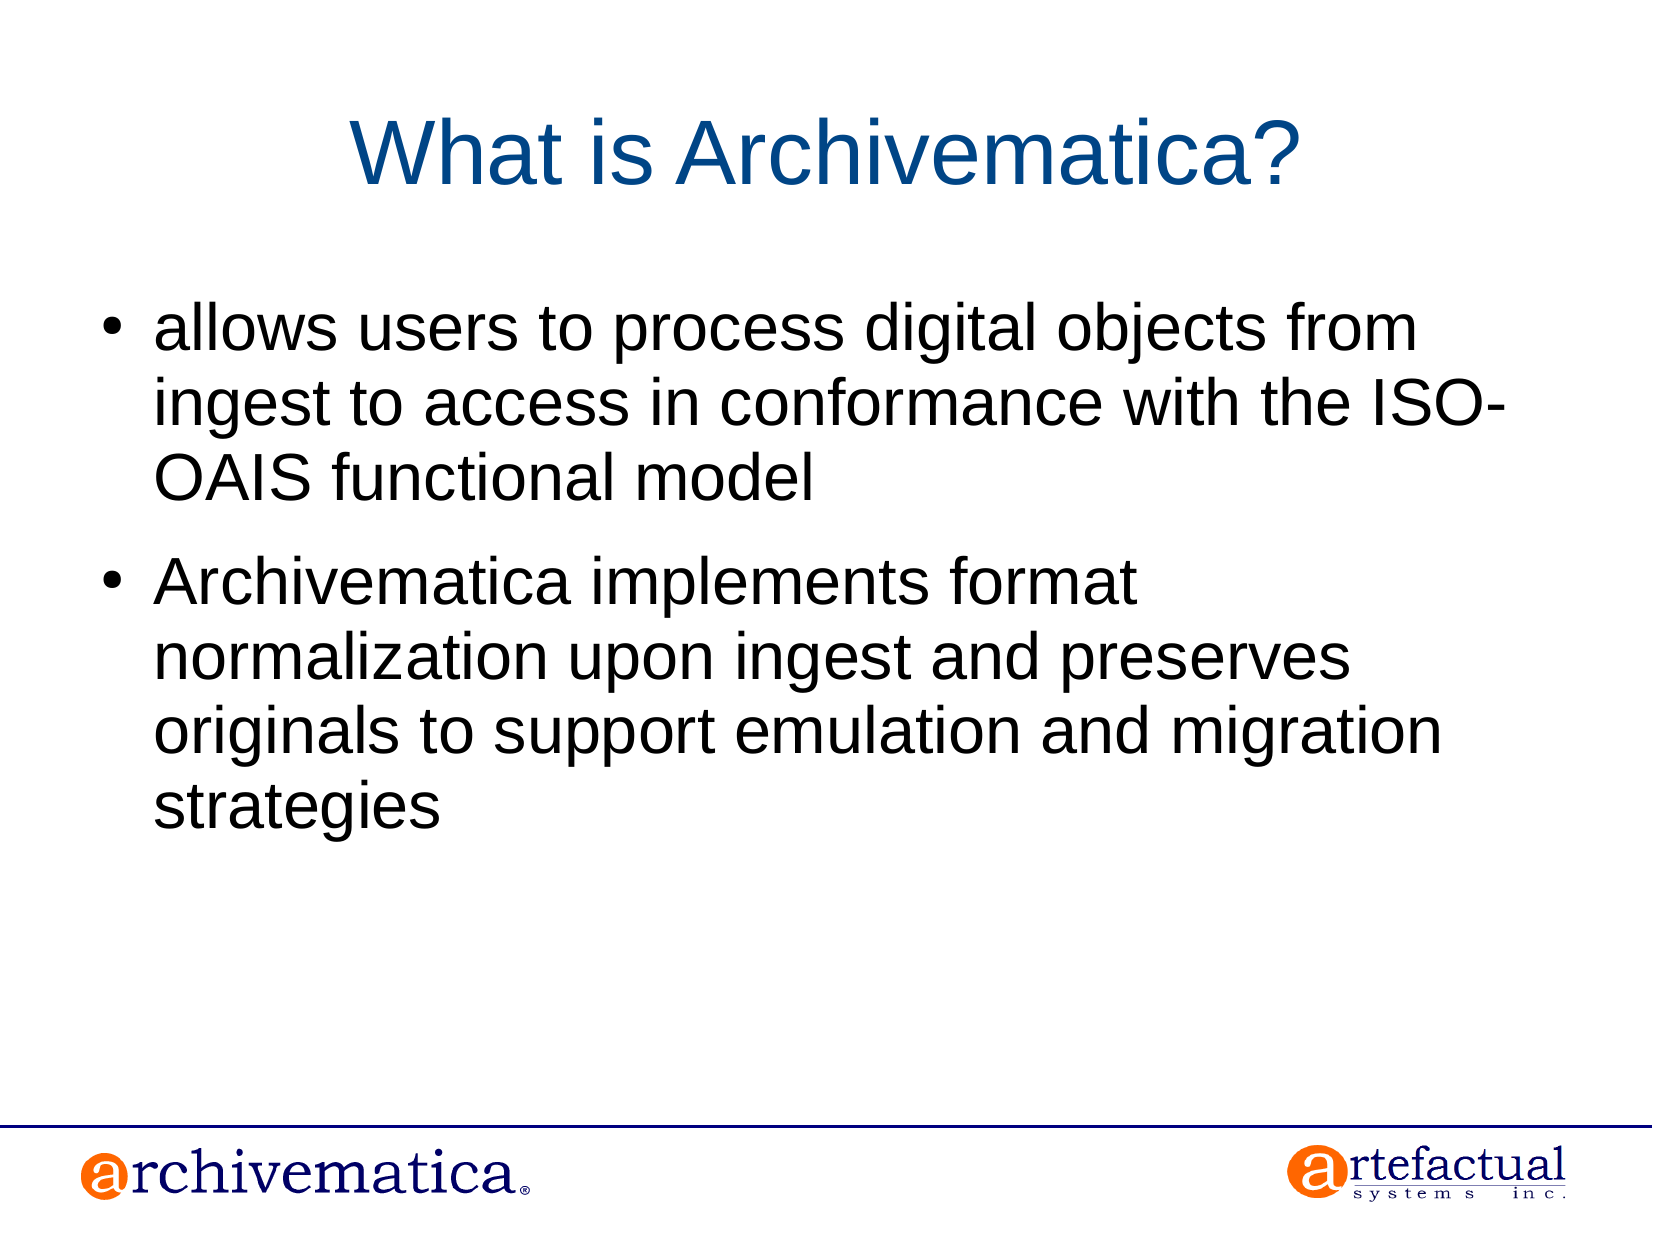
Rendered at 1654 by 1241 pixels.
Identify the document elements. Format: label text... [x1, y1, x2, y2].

list allows users to process digital objects from ingest to access in conformance with the ISO-OAIS functional model Archivematica implements format normalization upon ingest and preserves originals to support emulation and migration strategies [82, 290, 1538, 1010]
title What is Archivematica? [82, 49, 1571, 257]
picture [1280, 1137, 1577, 1209]
picture [81, 1133, 531, 1216]
